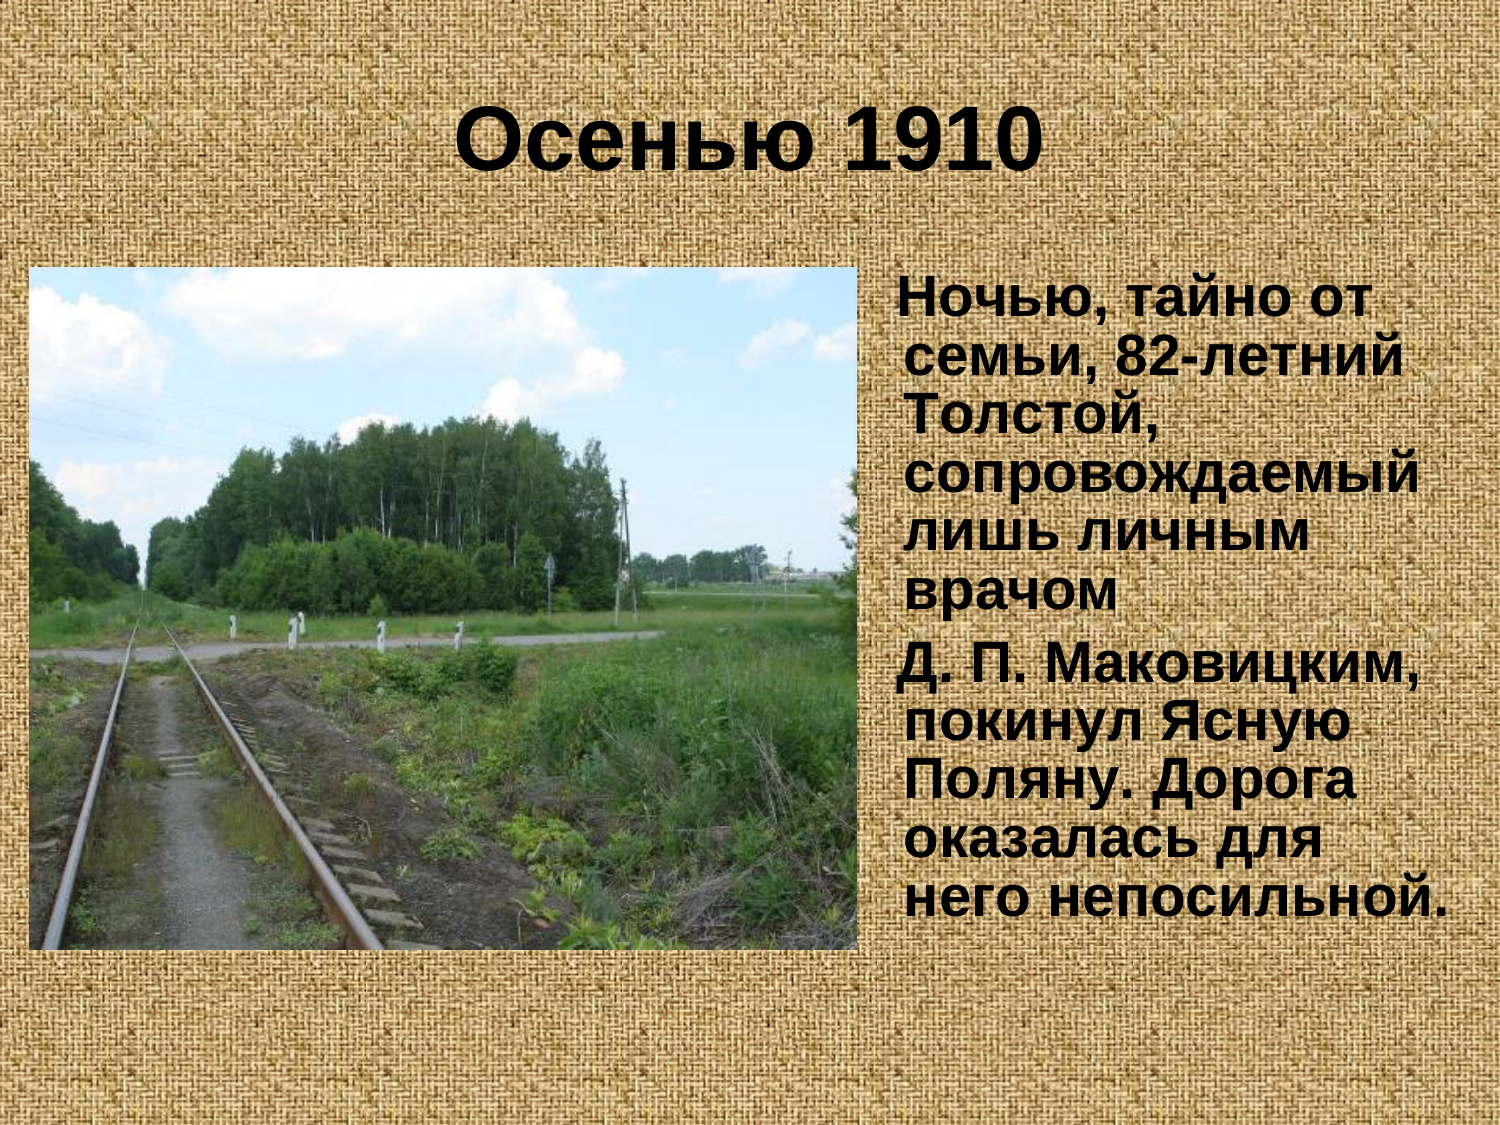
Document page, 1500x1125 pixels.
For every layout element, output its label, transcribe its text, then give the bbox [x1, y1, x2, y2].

picture [0, 0, 1500, 1125]
title Осенью 1910 [75, 45, 1426, 233]
list Ночью, тайно от семьи, 82-летний Толстой, сопровождаемый лишь личным врачом Д. П. Маковицким, покинул Ясную Поляну. Дорога оказалась для него непосильной. [832, 262, 1471, 1005]
